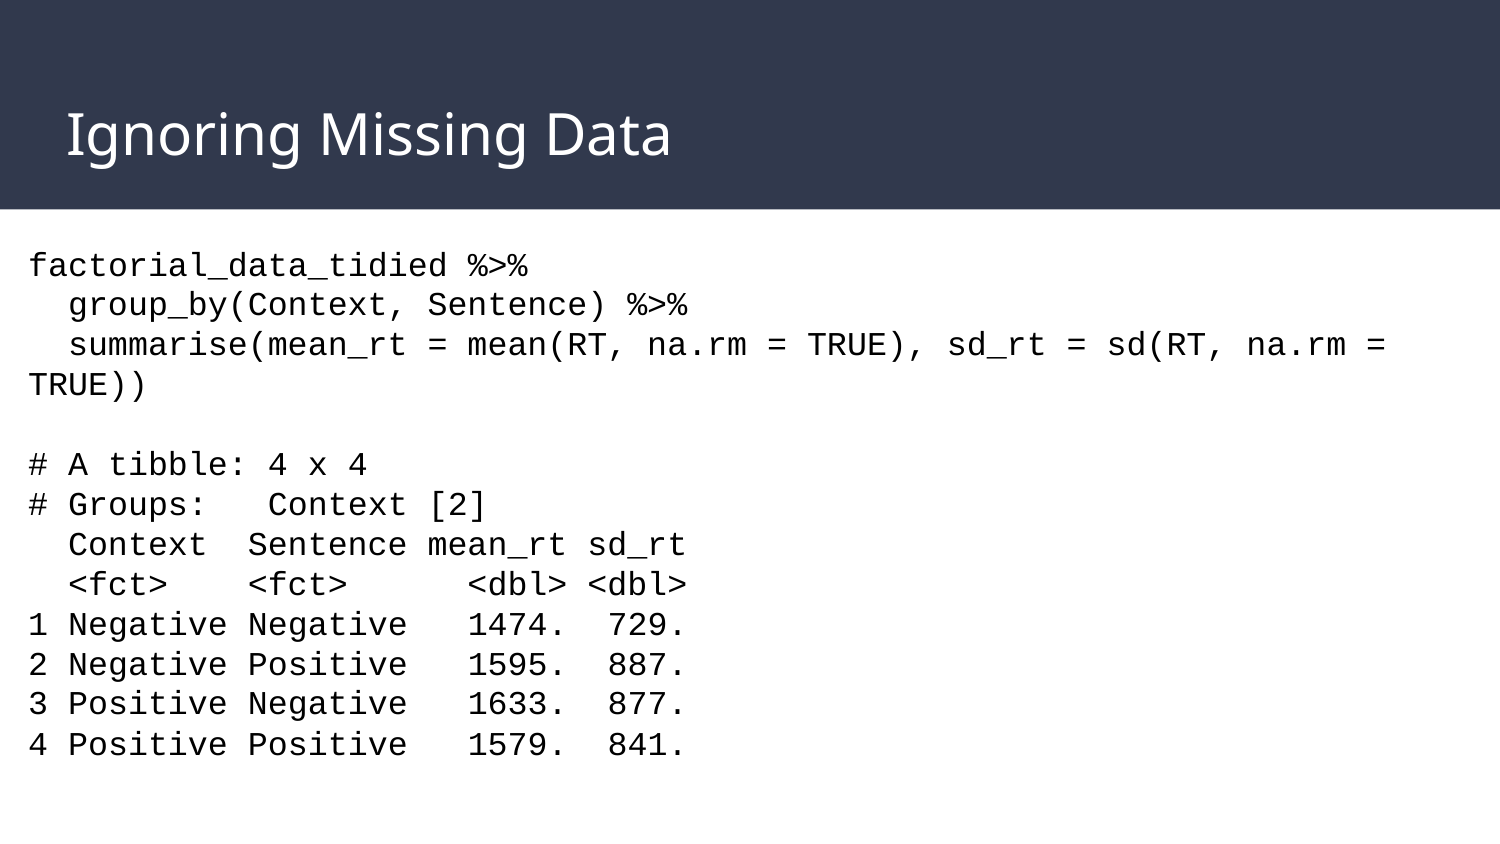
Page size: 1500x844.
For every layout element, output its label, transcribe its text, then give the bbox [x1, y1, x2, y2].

text_box factorial_data_tidied %>% group_by(Context, Sentence) %>% summarise(mean_rt = mean(RT, na.rm = TRUE), sd_rt = sd(RT, na.rm = TRUE)) # A tibble: 4 x 4 # Groups: Context [2] Context Sentence mean_rt sd_rt <fct> <fct> <dbl> <dbl> 1 Negative Negative 1474. 729. 2 Negative Positive 1595. 887. 3 Positive Negative 1633. 877. 4 Positive Positive 1579. 841. [13, 227, 1485, 826]
title Ignoring Missing Data [51, 82, 1449, 185]
